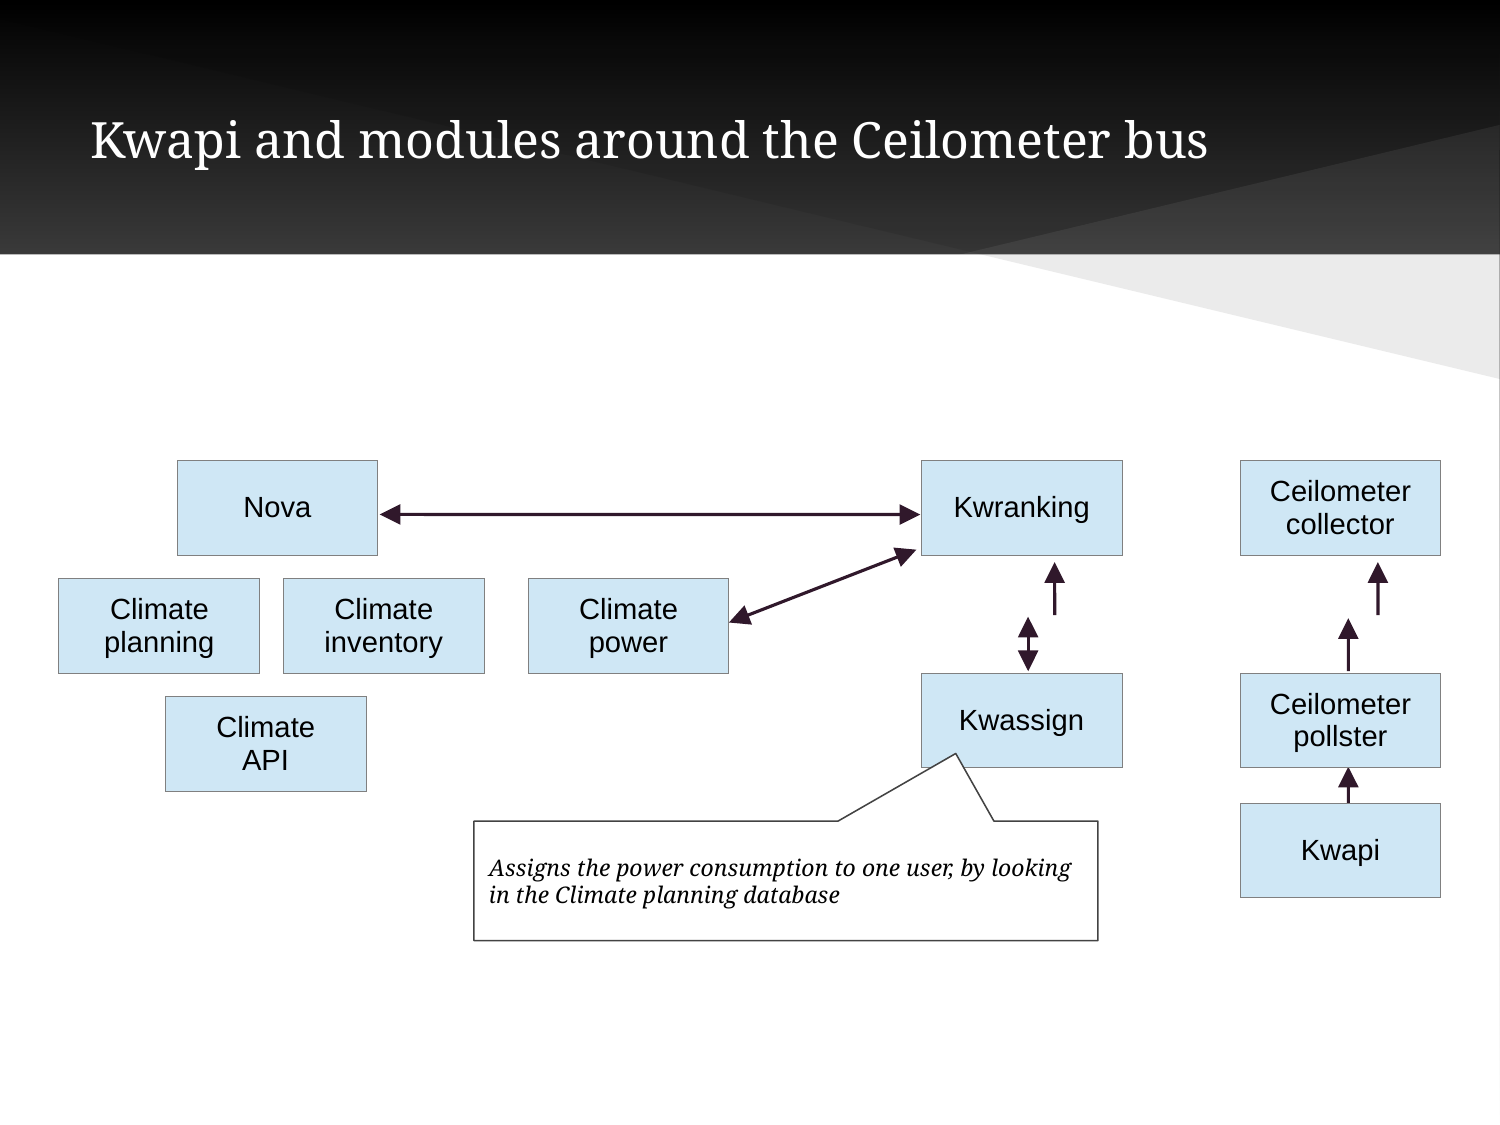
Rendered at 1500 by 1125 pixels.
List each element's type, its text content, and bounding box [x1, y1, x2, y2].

text_box Kwassign [921, 673, 1123, 768]
text_box Assigns the power consumption to one user, by looking in the Climate planning database [473, 753, 1098, 941]
title Kwapi and modules around the Ceilometer bus [75, 45, 1425, 233]
text_box Ceilometer collector [1240, 460, 1441, 556]
text_box Nova [177, 460, 378, 556]
text_box Kwapi [1240, 803, 1441, 898]
text_box Ceilometer pollster [1240, 673, 1441, 768]
text_box Climate API [165, 696, 367, 792]
text_box Climate planning [58, 578, 260, 674]
text_box Climate inventory [283, 578, 485, 674]
text_box Kwranking [921, 460, 1123, 556]
text_box Climate power [528, 578, 729, 674]
